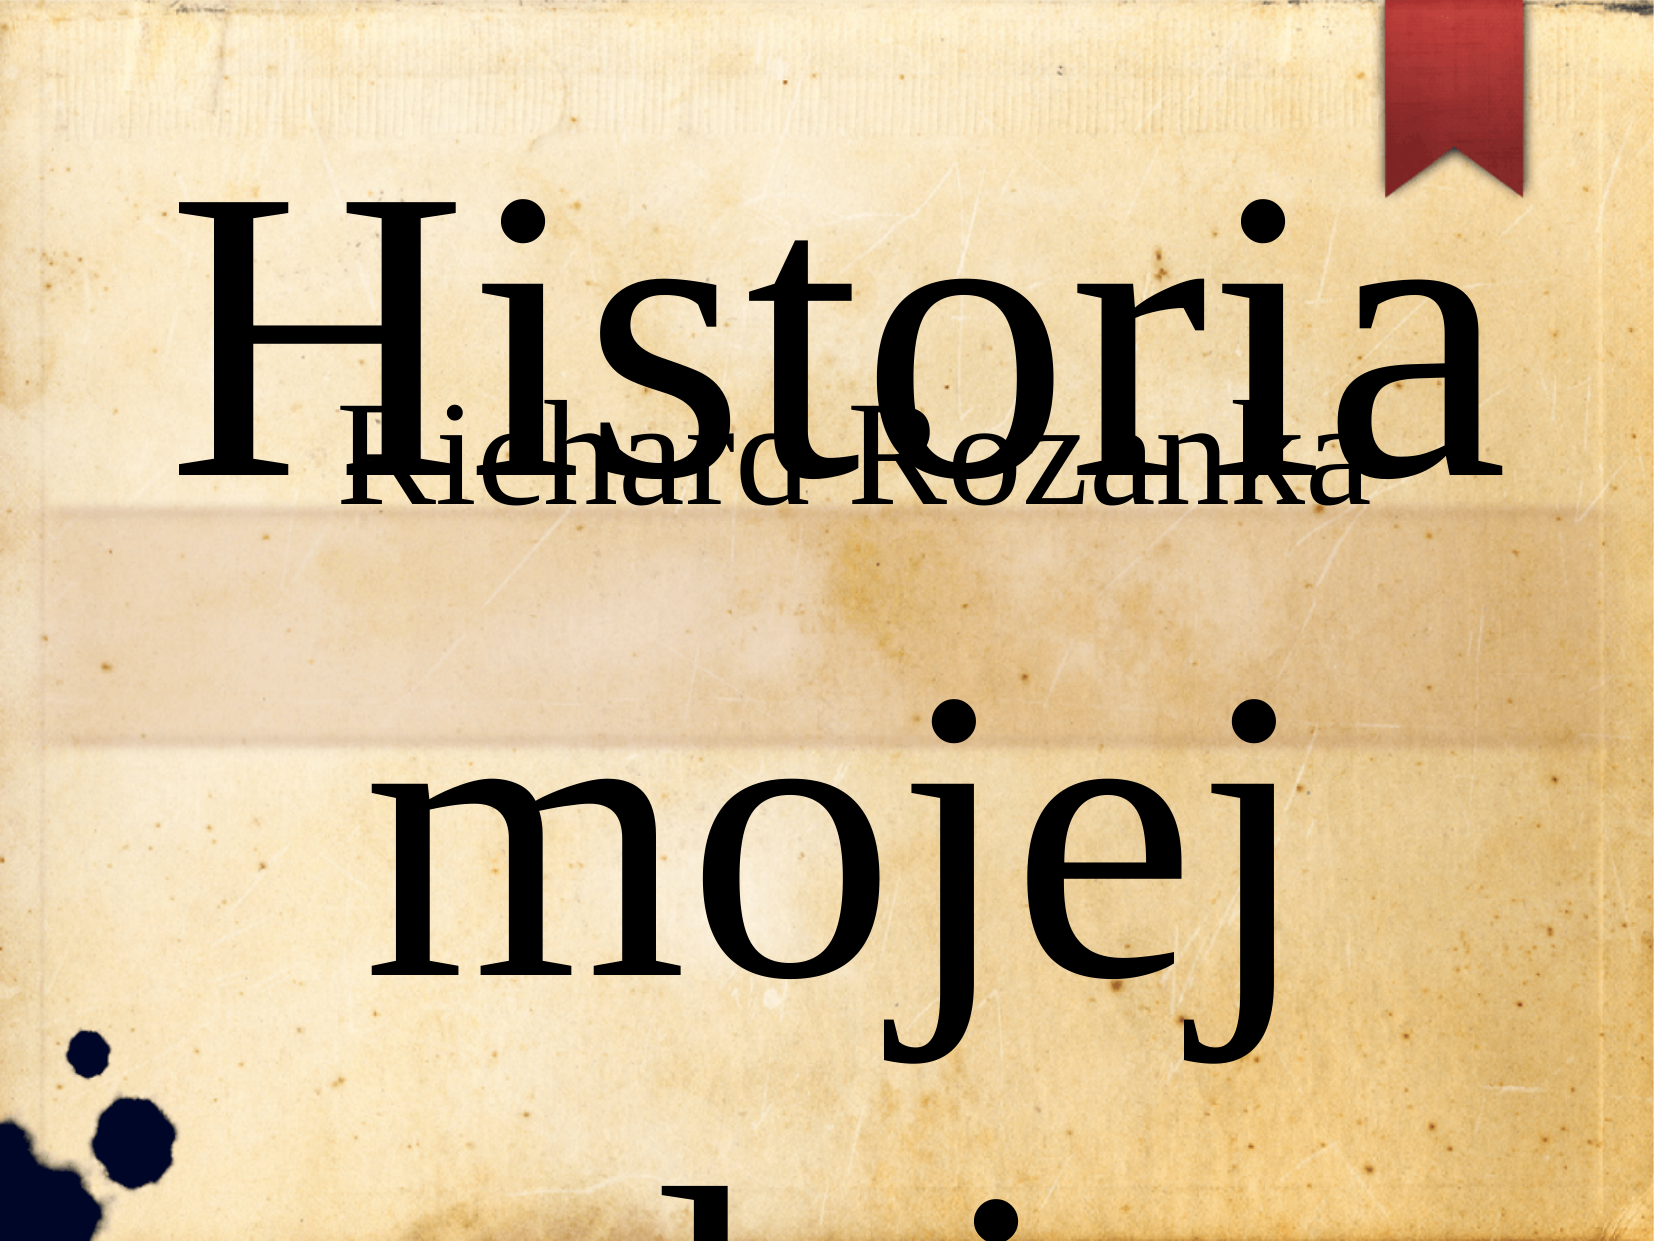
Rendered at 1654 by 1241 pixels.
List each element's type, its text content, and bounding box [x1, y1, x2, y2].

list Richard Rozanka [82, 354, 1538, 780]
title Historia mojej rodziny w okresie odzyskiwania niepodległości [94, 59, 1583, 267]
